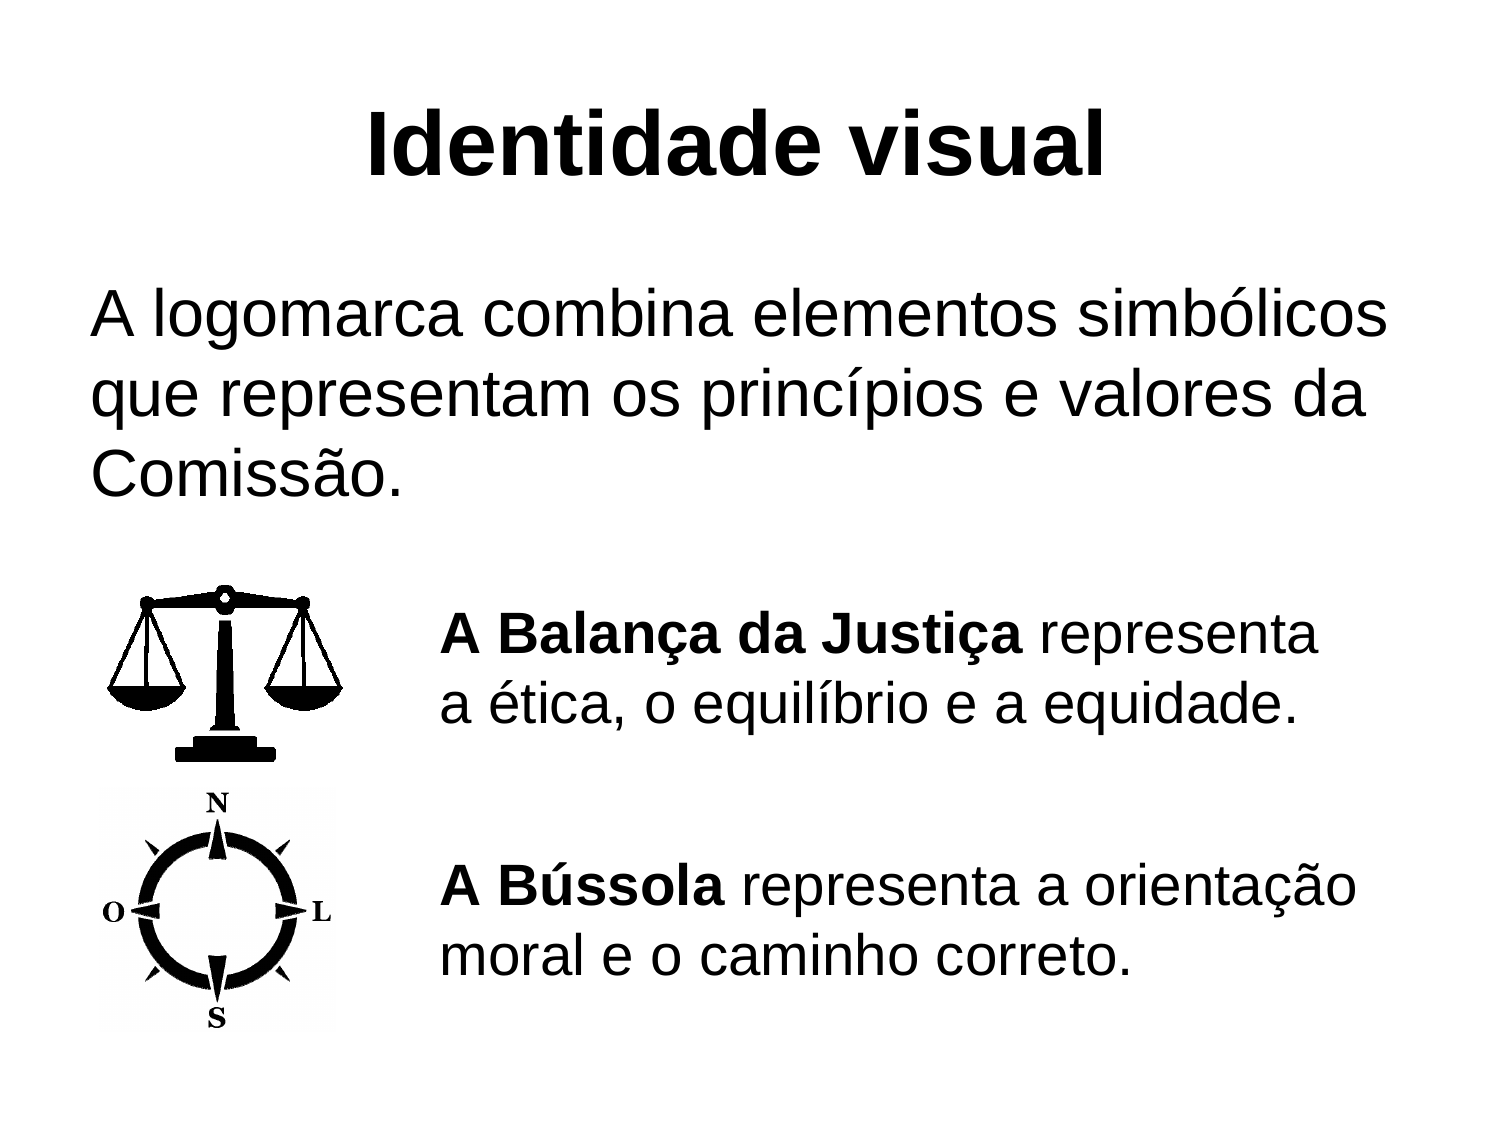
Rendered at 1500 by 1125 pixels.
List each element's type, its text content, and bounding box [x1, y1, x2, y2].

title Identidade visual [75, 45, 1426, 233]
picture [99, 574, 351, 771]
list A logomarca combina elementos simbólicos que representam os princípios e valores da Comissão. [75, 262, 1426, 538]
picture [99, 787, 336, 1032]
text_box A Balança da Justiça representa a ética, o equilíbrio e a equidade. A Bússola representa a orientação moral e o caminho correto. [425, 587, 1401, 996]
